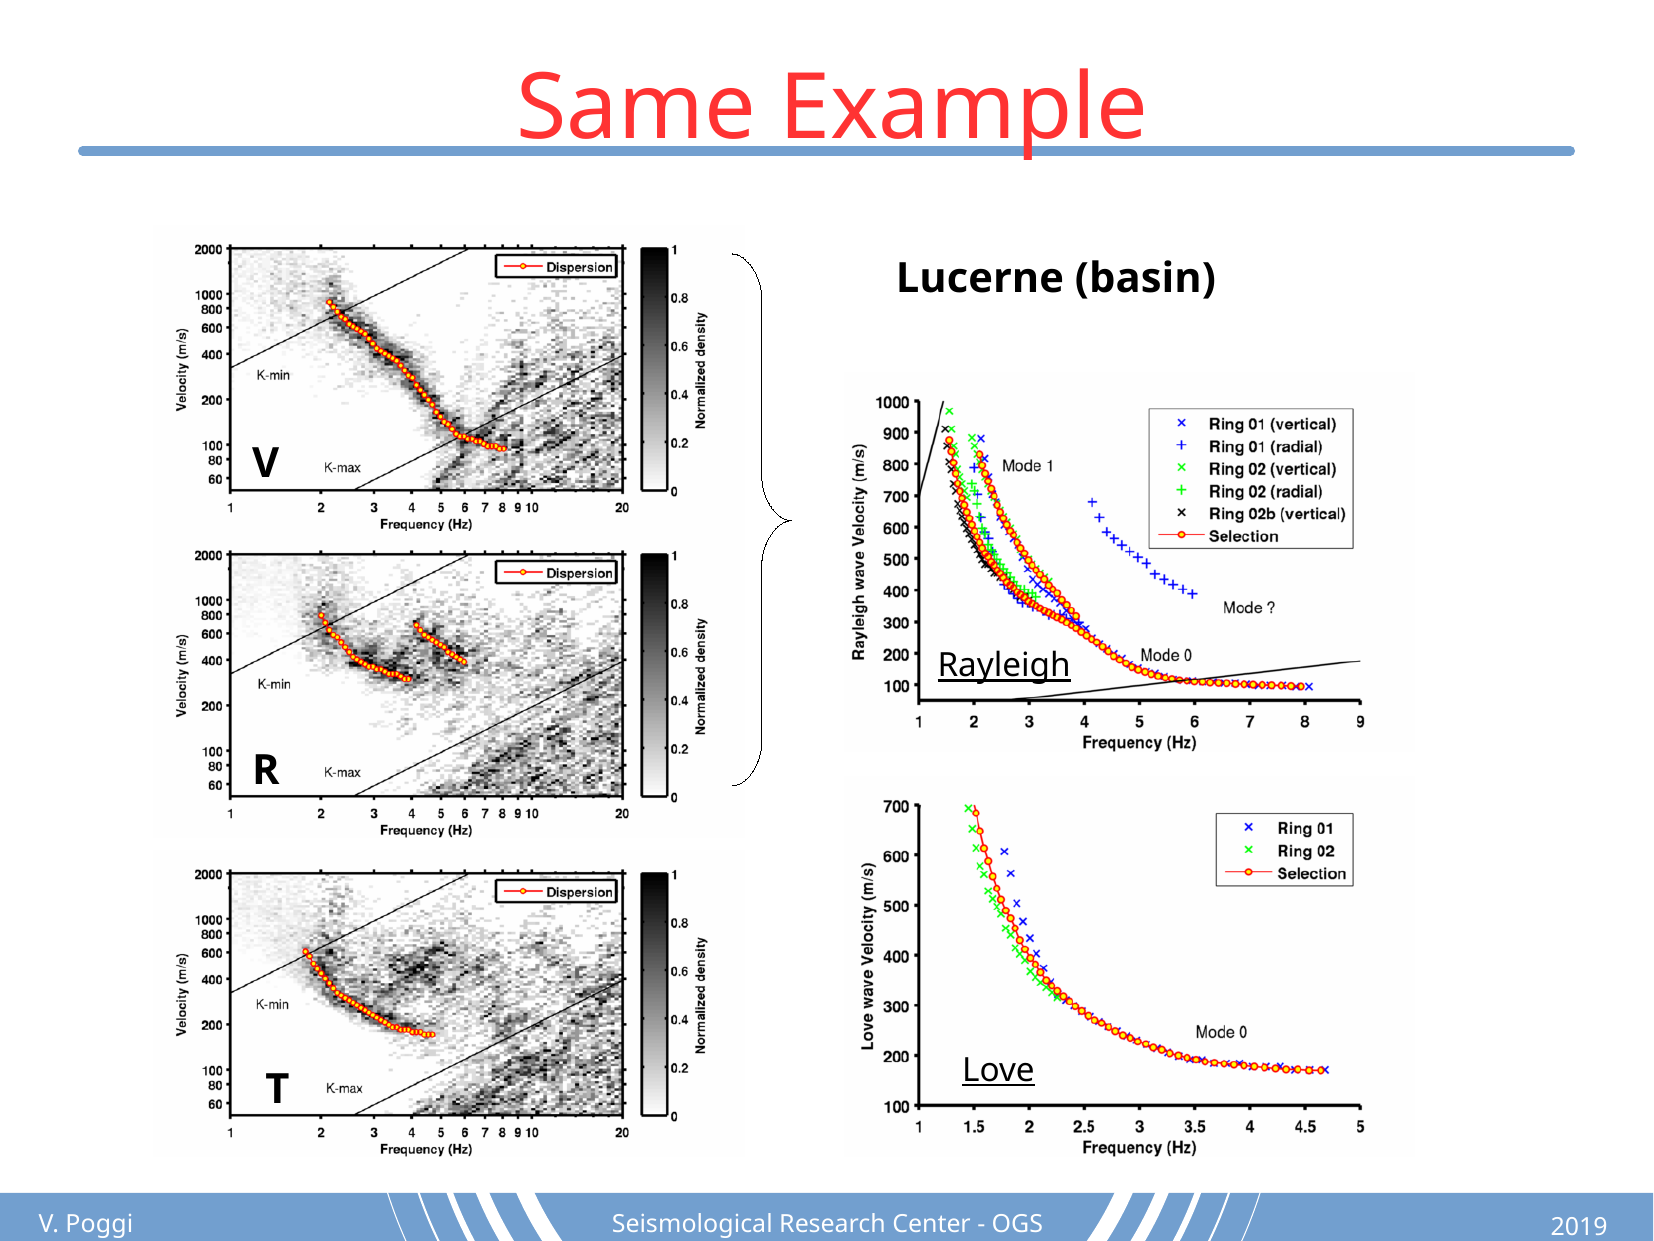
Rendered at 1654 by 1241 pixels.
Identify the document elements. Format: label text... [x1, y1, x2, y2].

text_box T [248, 1051, 308, 1121]
text_box R [236, 732, 296, 802]
picture [844, 372, 1415, 752]
text_box Love [924, 1038, 1073, 1097]
picture [153, 225, 745, 838]
text_box Lucerne (basin) [870, 240, 1242, 316]
text_box Rayleigh [918, 633, 1090, 692]
picture [844, 776, 1415, 1157]
picture [153, 850, 745, 1157]
text_box V [236, 425, 296, 495]
text_box Same Example [90, 33, 1576, 155]
